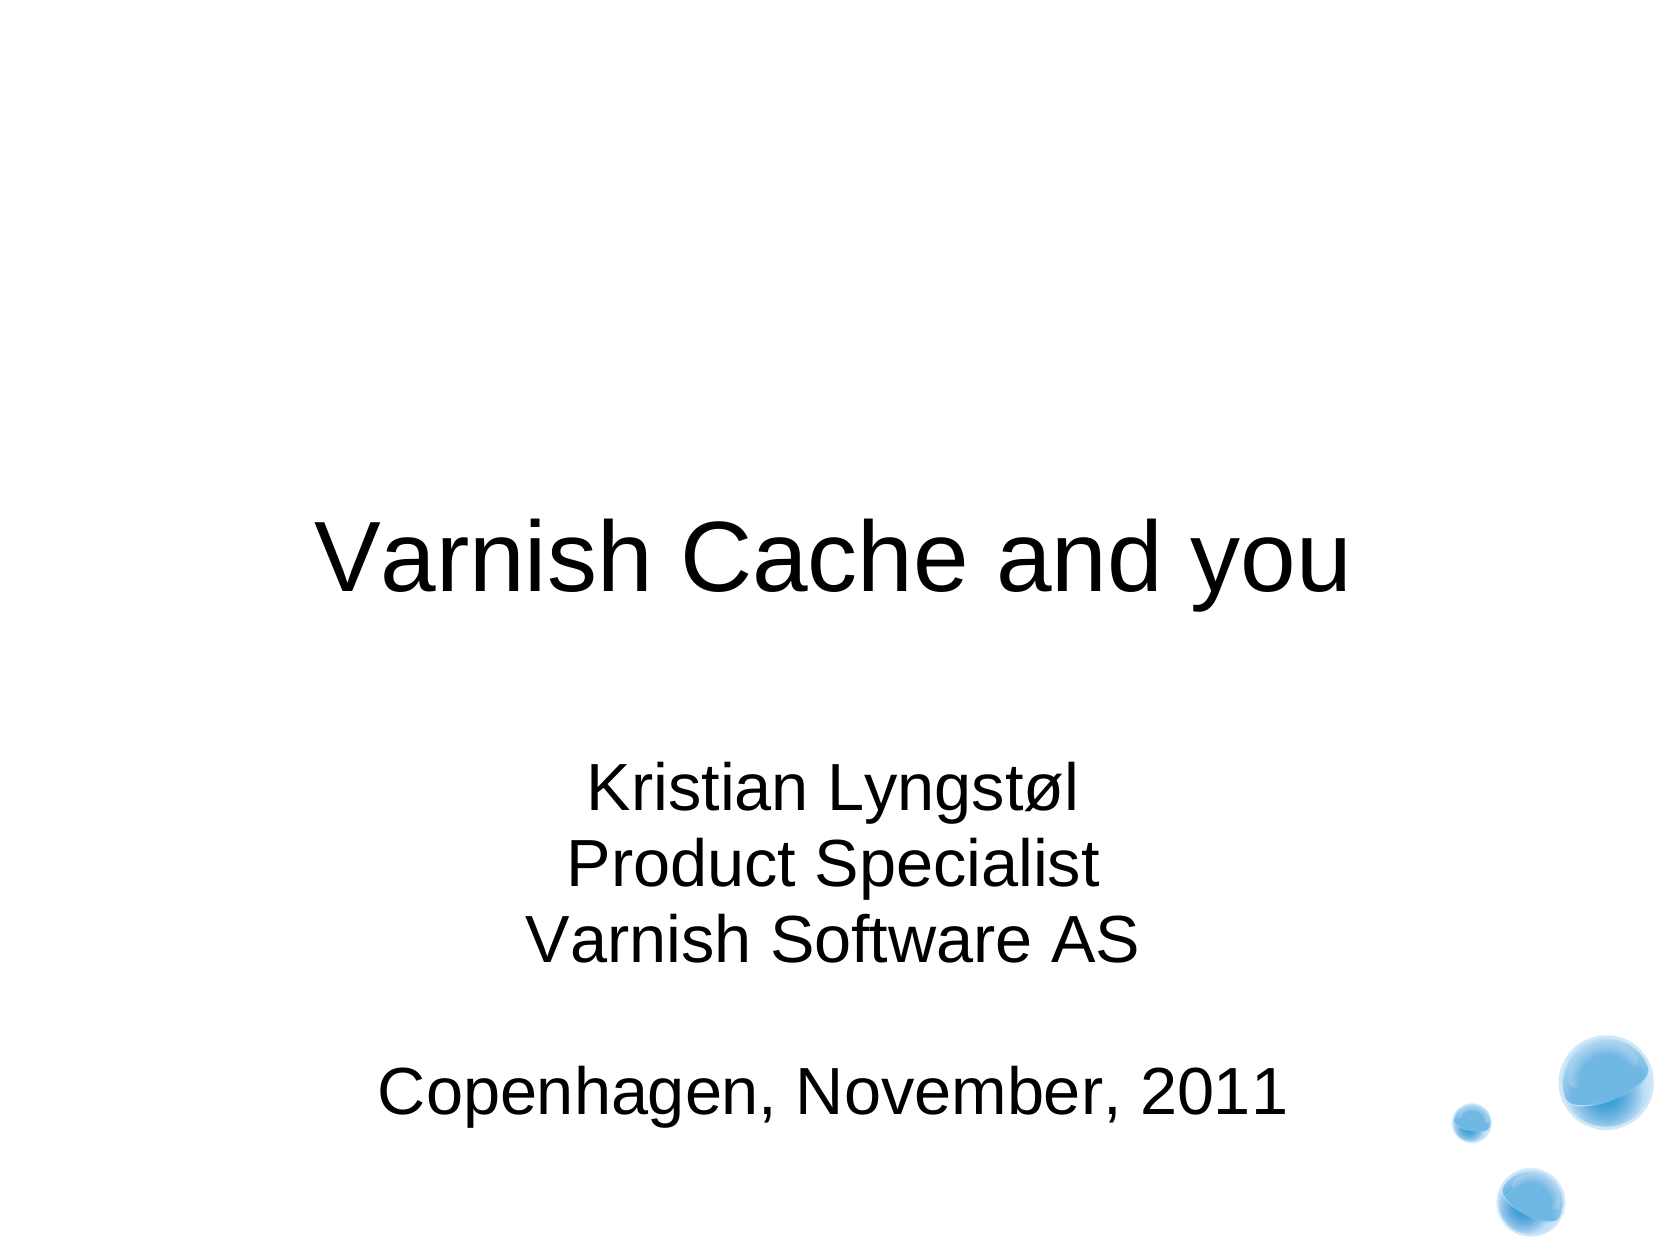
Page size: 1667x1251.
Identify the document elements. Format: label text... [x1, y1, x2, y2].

picture [1451, 1033, 1654, 1238]
subtitle Kristian Lyngstøl Product Specialist Varnish Software AS Copenhagen, November, 2011 [290, 750, 1377, 1130]
title Varnish Cache and you [140, 500, 1527, 701]
